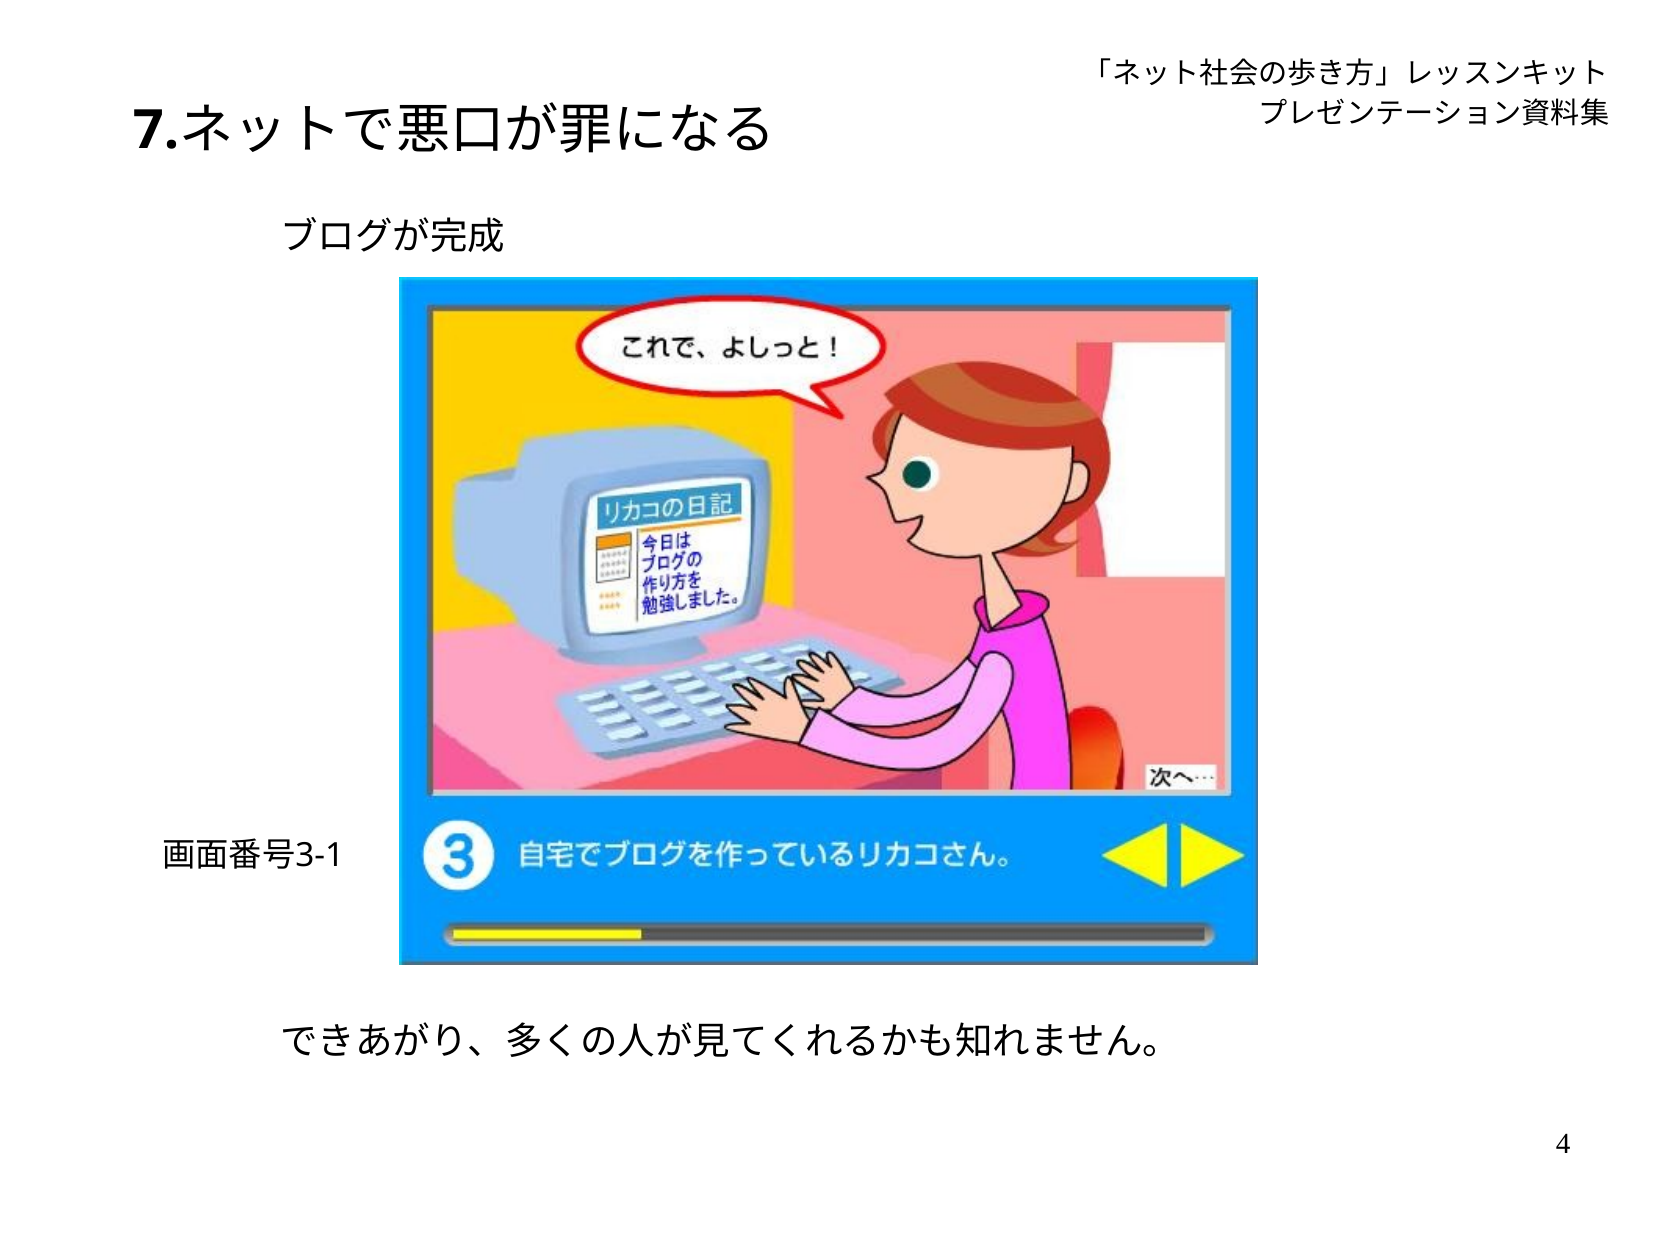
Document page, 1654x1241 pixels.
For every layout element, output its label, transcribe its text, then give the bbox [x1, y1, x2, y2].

text_box 「ネット社会の歩き方」レッスンキット プレゼンテーション資料集 [1062, 44, 1625, 139]
text_box ブログが完成 [265, 206, 680, 267]
text_box 画面番号3-1 [147, 826, 384, 882]
text_box 7.ネットで悪口が罪になる [118, 88, 1093, 169]
picture [399, 277, 1258, 965]
text_box できあがり、多くの人が見てくれるかも知れません。 [265, 1003, 1447, 1074]
